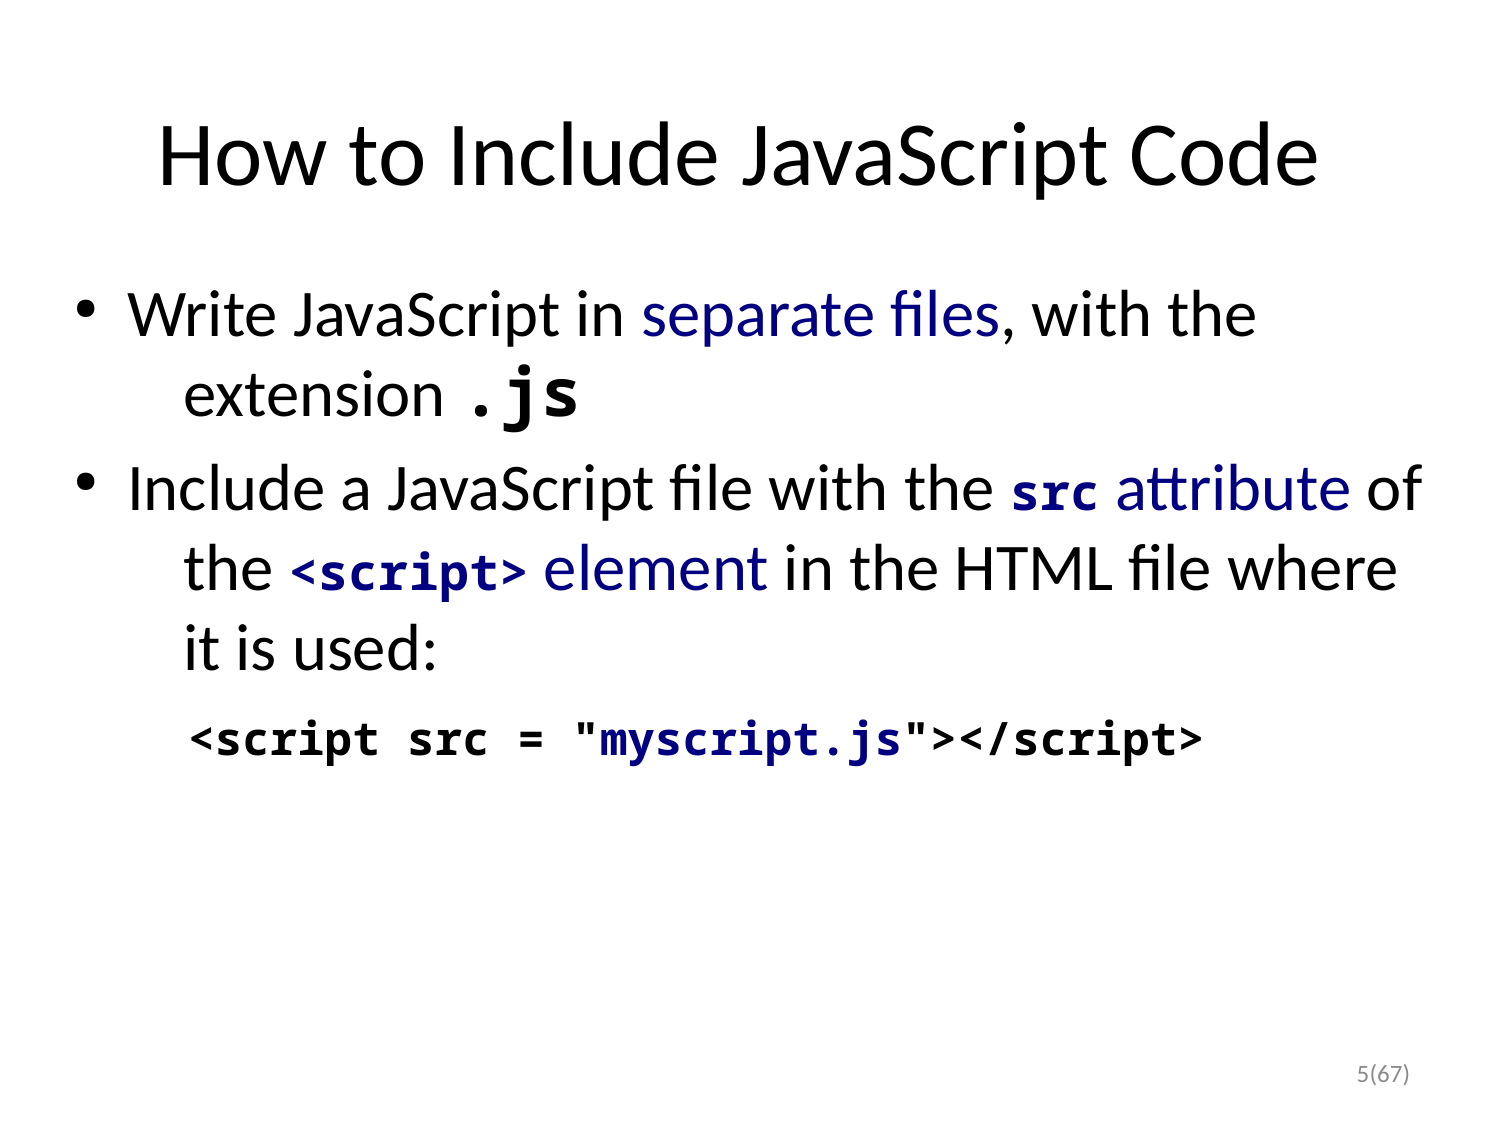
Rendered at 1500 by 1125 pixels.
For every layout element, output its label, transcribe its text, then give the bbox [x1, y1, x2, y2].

title How to Include JavaScript Code [64, 54, 1415, 243]
list Write JavaScript in separate files, with the extension .js Include a JavaScript file with the src attribute of the <script> element in the HTML file where it is used: <script src = "myscript.js"></script> [41, 262, 1459, 1094]
